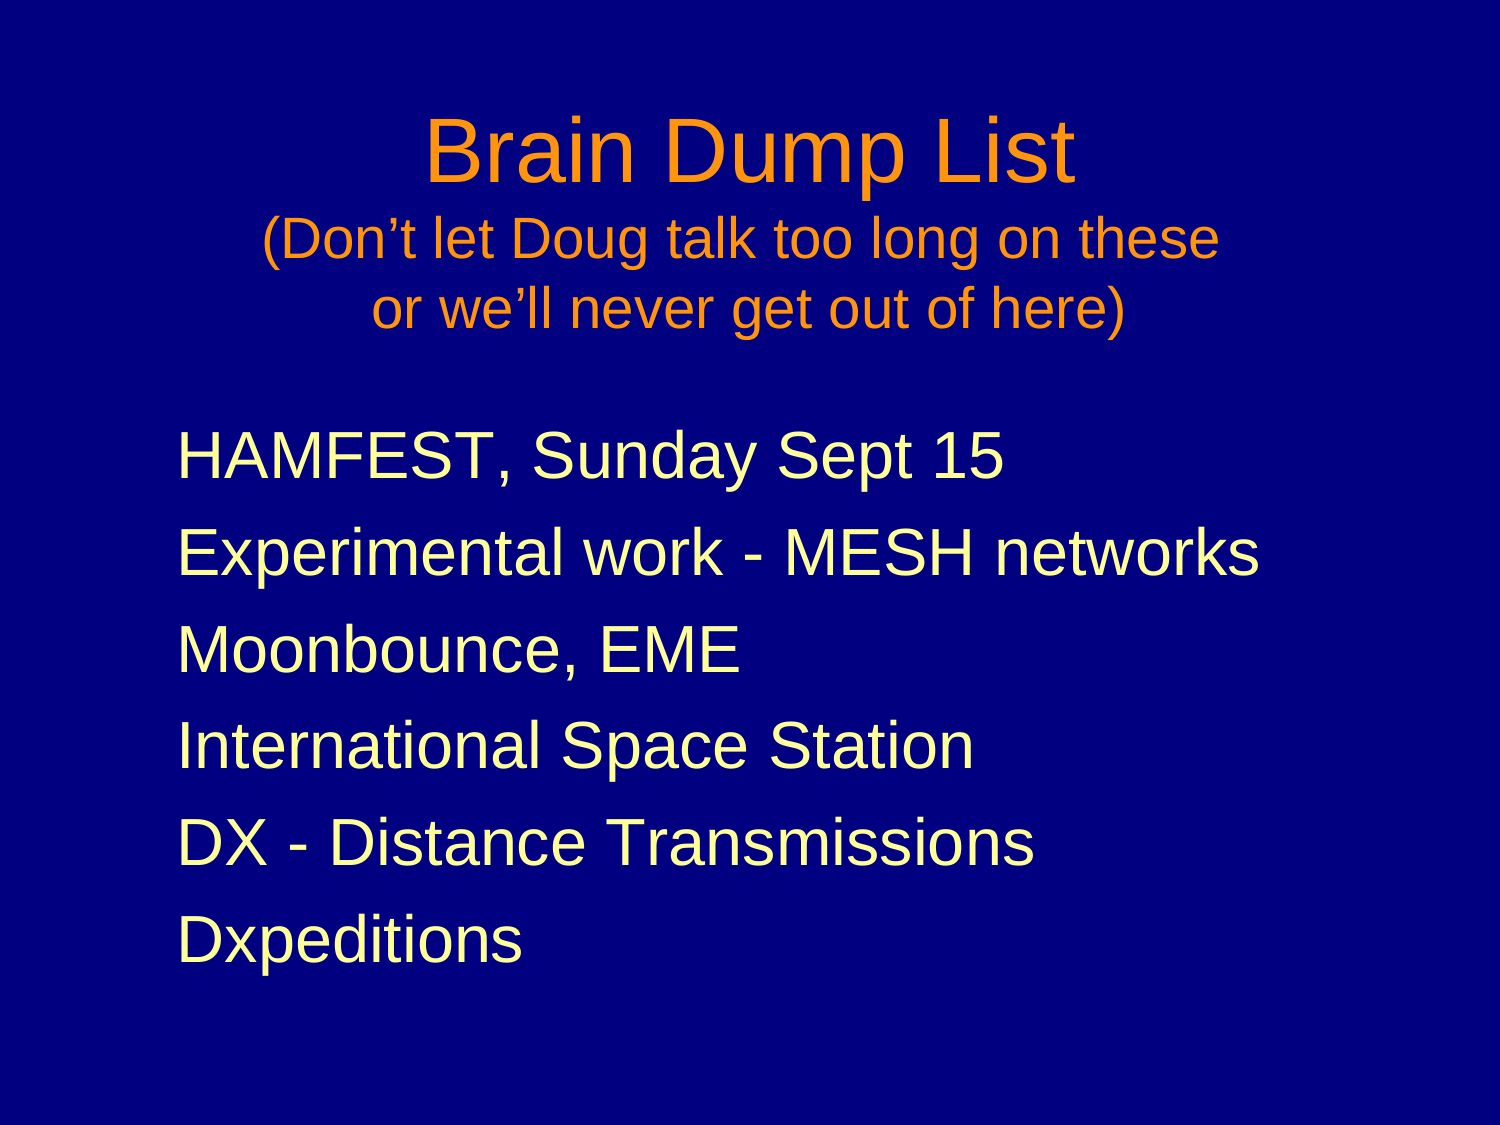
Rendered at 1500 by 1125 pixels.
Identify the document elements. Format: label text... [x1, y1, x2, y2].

list HAMFEST, Sunday Sept 15 Experimental work - MESH networks Moonbounce, EME International Space Station DX - Distance Transmissions Dxpeditions [161, 404, 1349, 1031]
title Brain Dump List (Don’t let Doug talk too long on these or we’ll never get out of here) [75, 0, 1426, 431]
